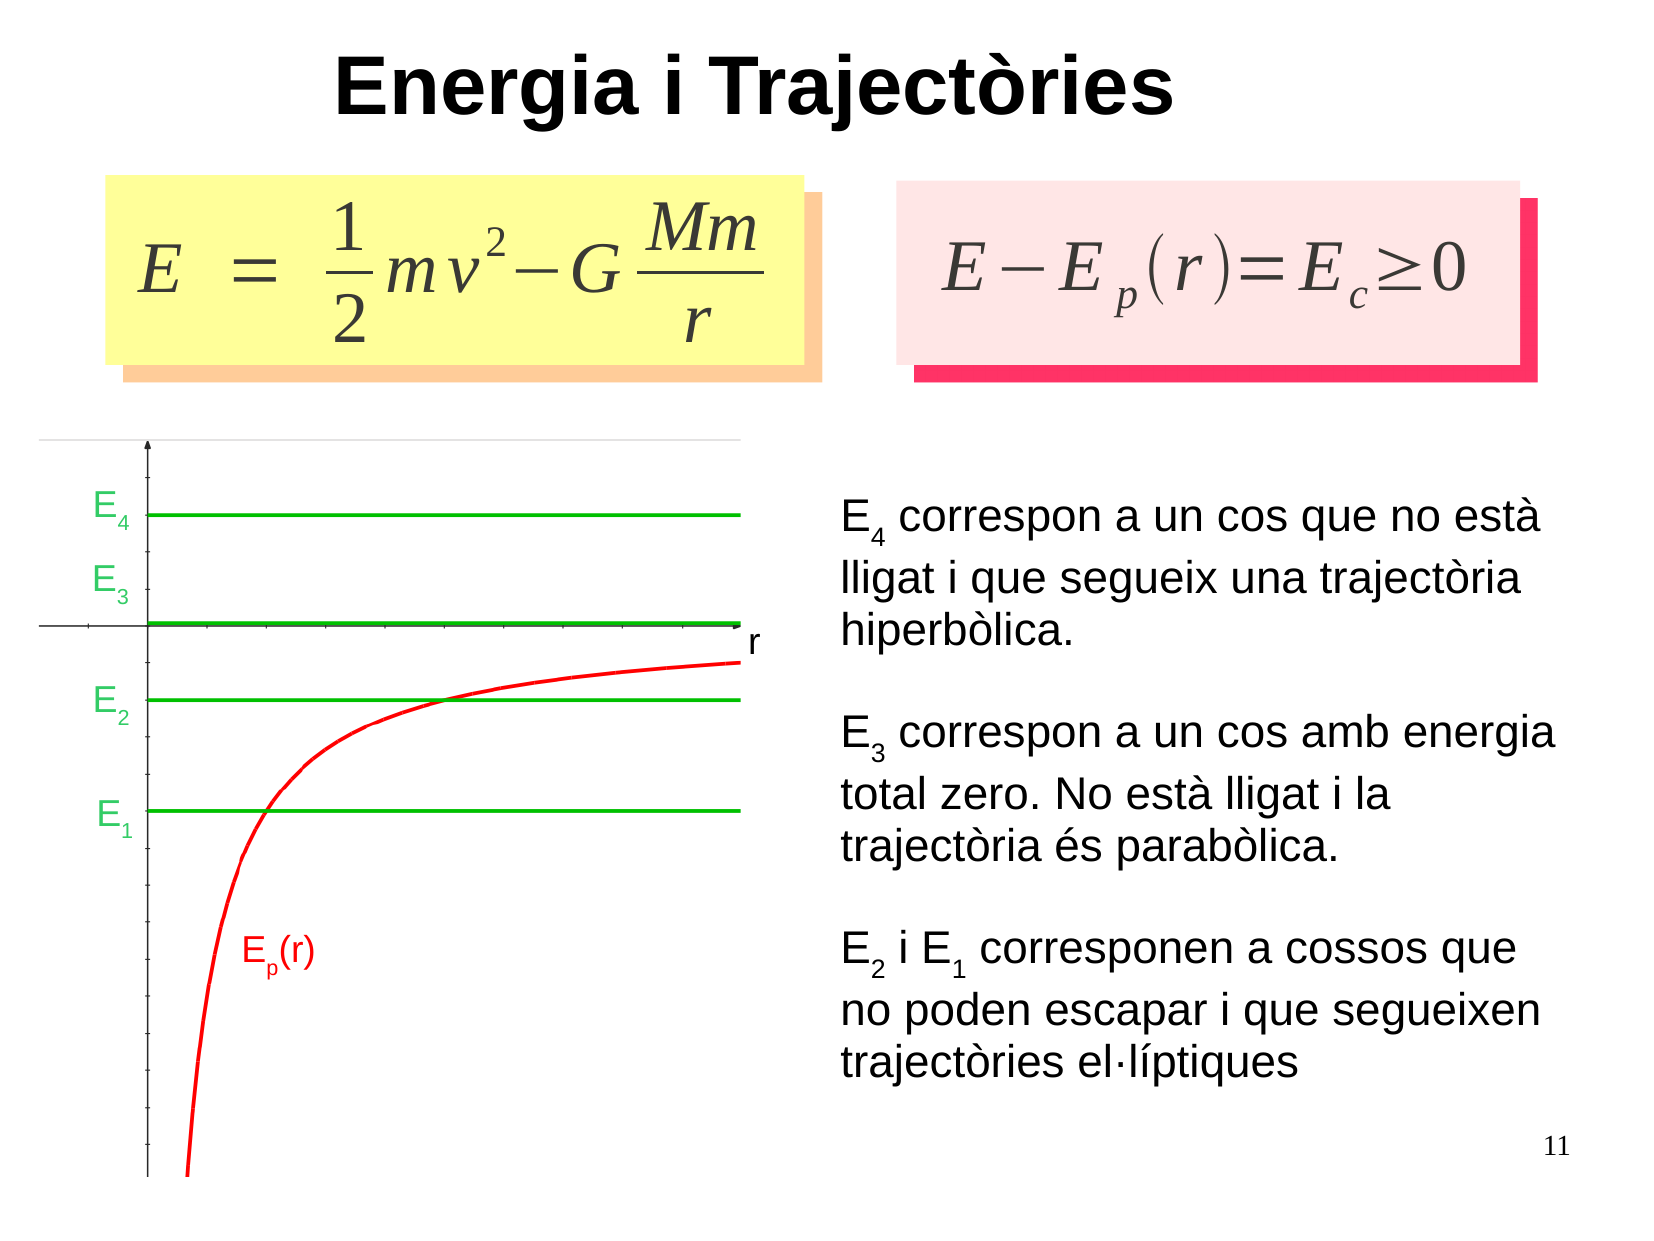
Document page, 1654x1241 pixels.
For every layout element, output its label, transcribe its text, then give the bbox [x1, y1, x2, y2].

text_box Energia i Trajectòries [318, 31, 1216, 174]
text_box E2 [77, 671, 163, 738]
text_box E4 correspon a un cos que no està lligat i que segueix una trajectòria hiperbòlica. E3 correspon a un cos amb energia total zero. No està lligat i la trajectòria és parabòlica. E2 i E1 corresponen a cossos que no poden escapar i que segueixen trajectòries el·líptiques [825, 482, 1577, 1095]
text_box E1 [81, 784, 167, 851]
text_box Ep(r) [226, 921, 341, 988]
text_box E4 [77, 476, 163, 543]
chart [127, 186, 773, 358]
text_box [105, 175, 805, 365]
chart [931, 226, 1475, 318]
text_box E3 [77, 550, 163, 617]
picture [38, 439, 741, 1177]
text_box [896, 180, 1521, 365]
text_box r [733, 612, 787, 670]
